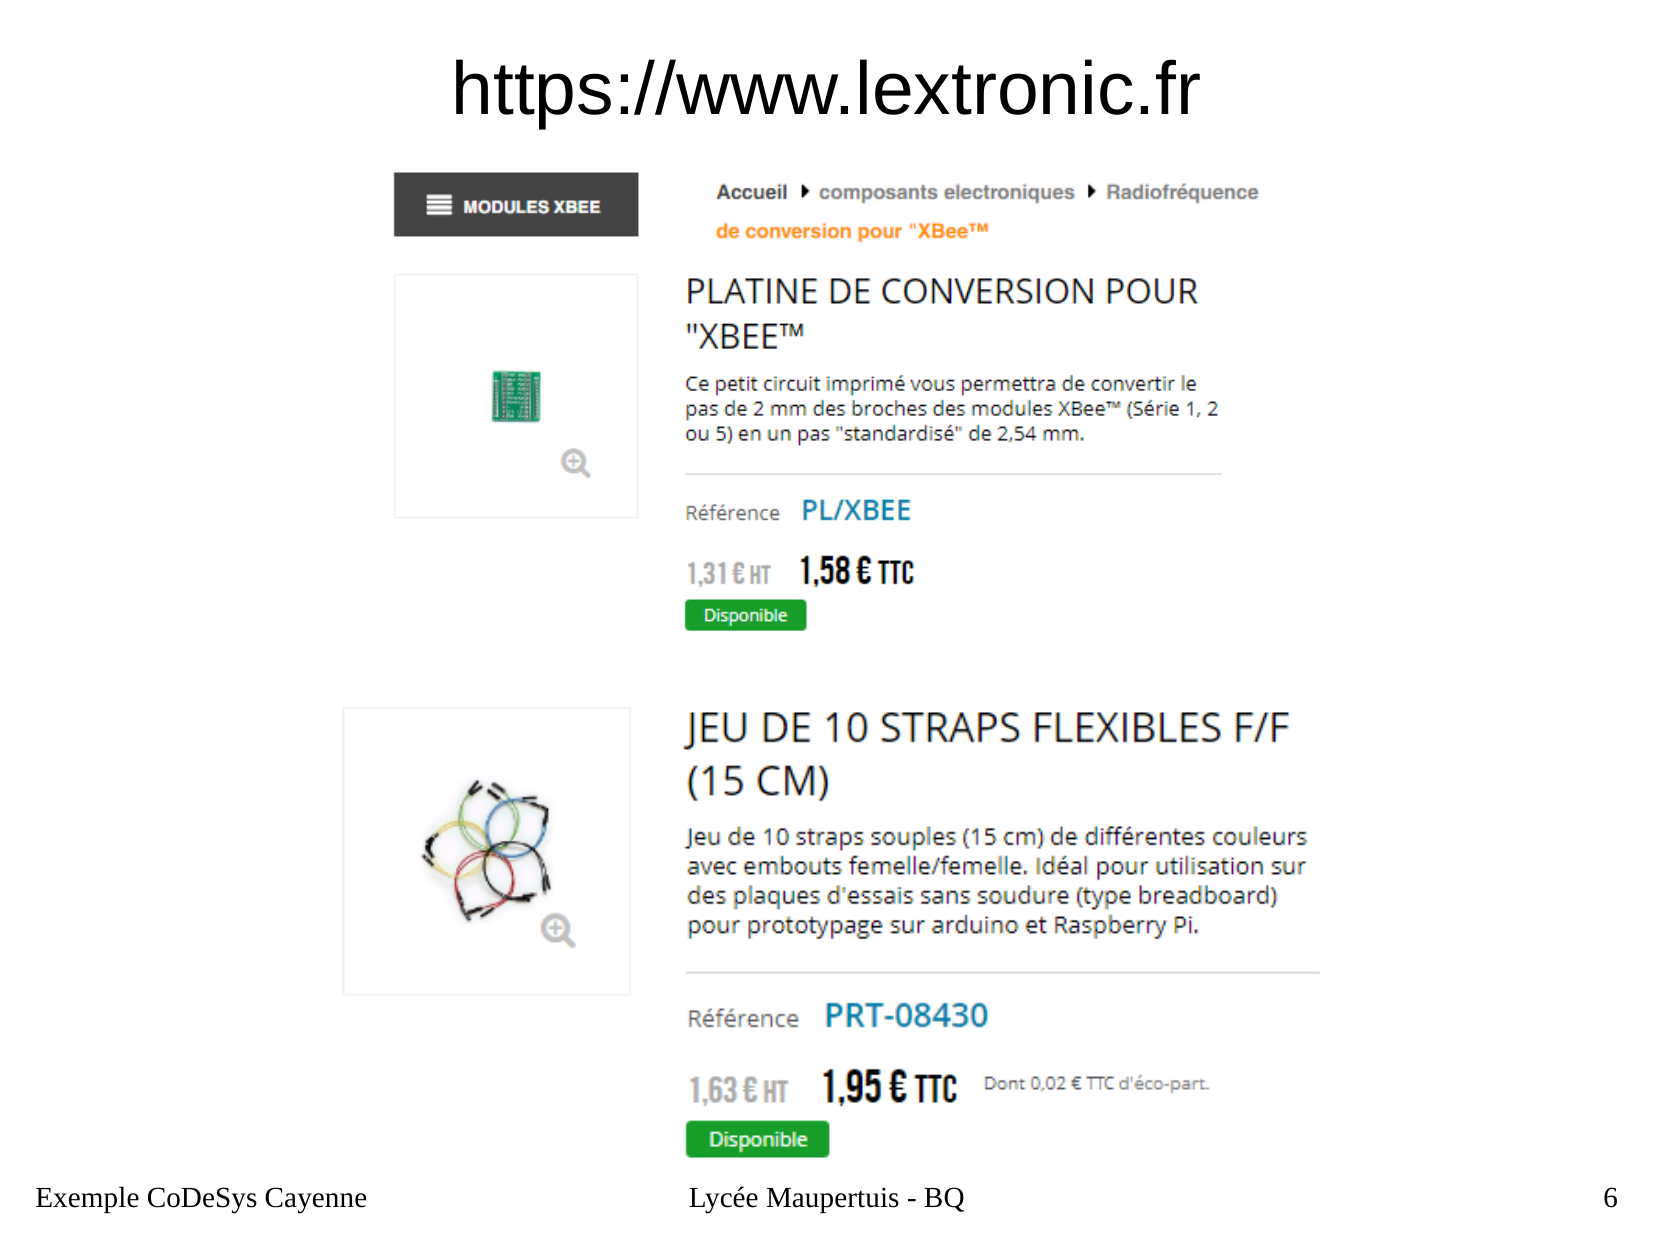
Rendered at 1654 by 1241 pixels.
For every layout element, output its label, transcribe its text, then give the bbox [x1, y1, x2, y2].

picture [385, 165, 1269, 645]
title https://www.lextronic.fr [35, 35, 1619, 142]
picture [332, 689, 1322, 1169]
